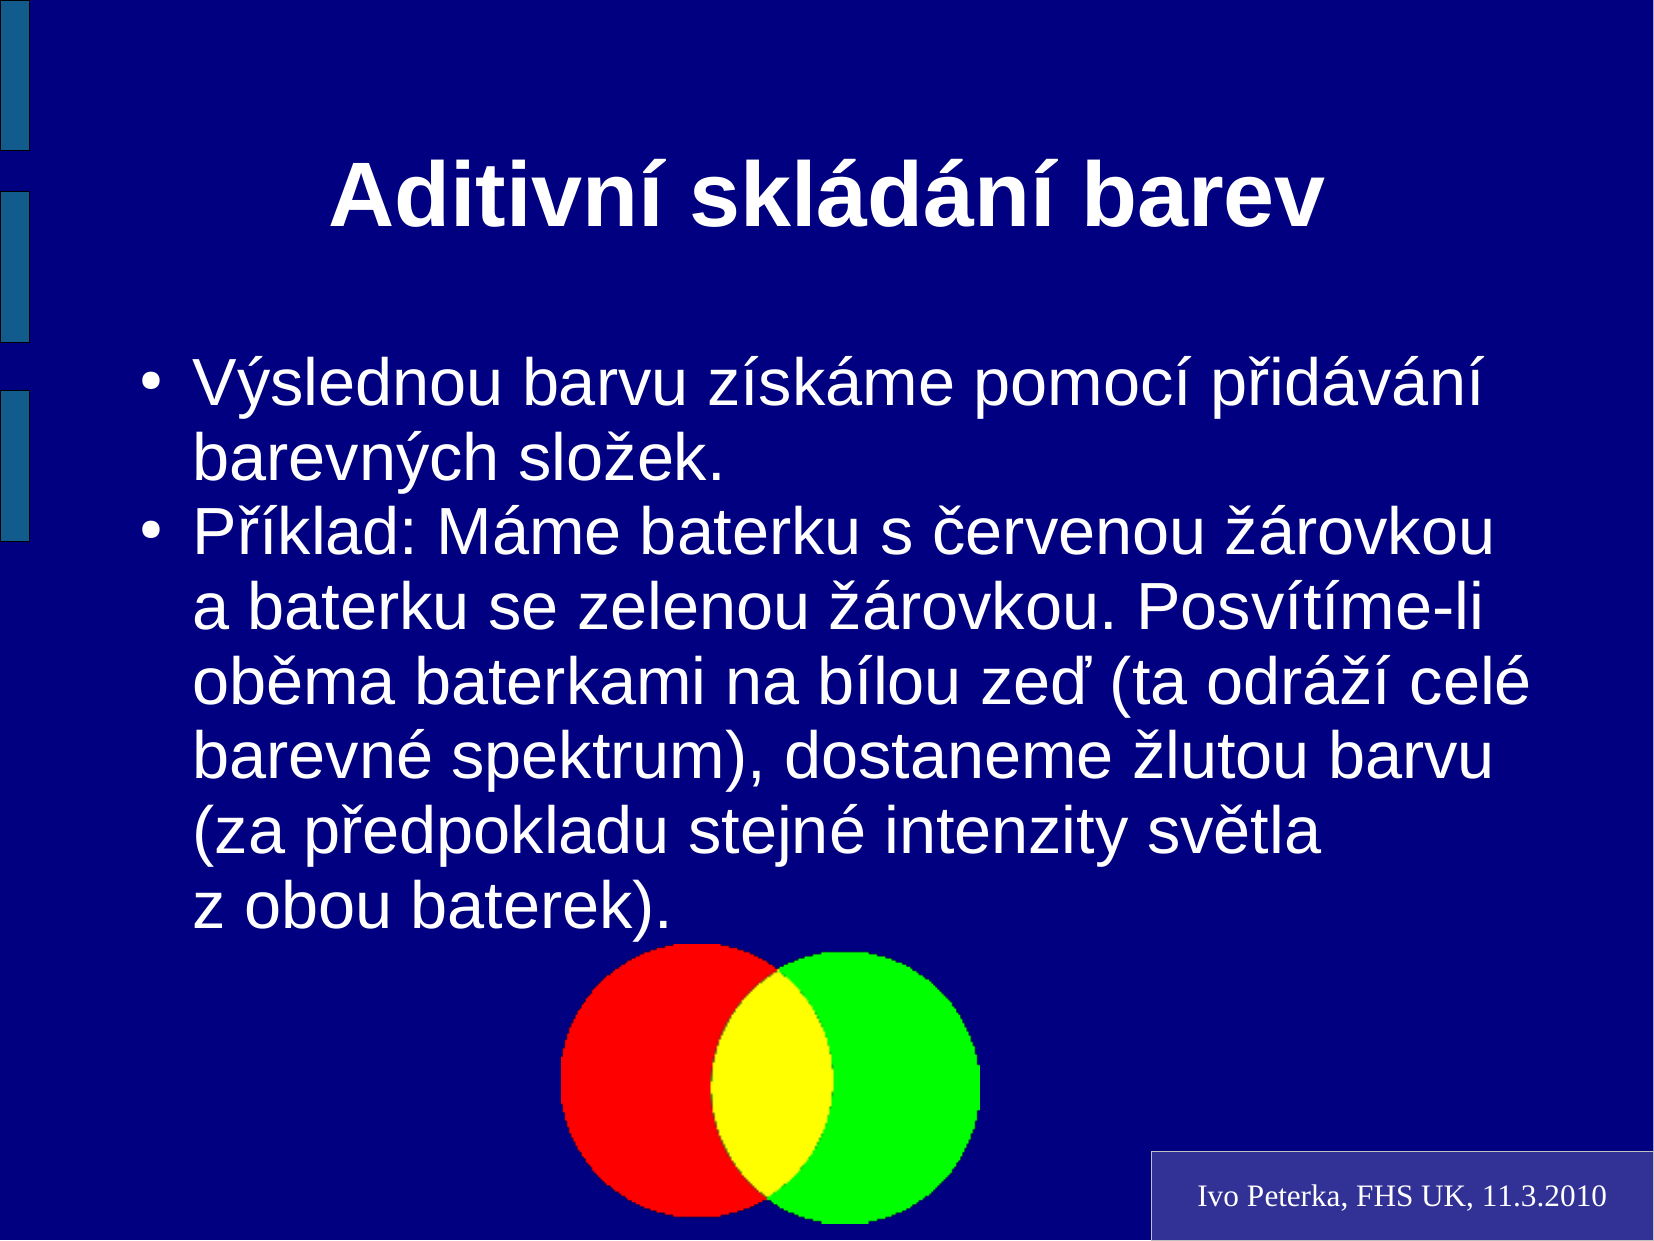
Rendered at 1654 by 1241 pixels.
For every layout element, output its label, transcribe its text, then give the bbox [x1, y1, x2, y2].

title Aditivní skládání barev [121, 98, 1534, 291]
picture [561, 944, 980, 1224]
list Výslednou barvu získáme pomocí přidávání barevných složek. Příklad: Máme baterku s červenou žárovkou a baterku se zelenou žárovkou. Posvítíme-li oběma baterkami na bílou zeď (ta odráží celé barevné spektrum), dostaneme žlutou barvu (za předpokladu stejné intenzity světla z obou baterek). [121, 344, 1534, 1112]
